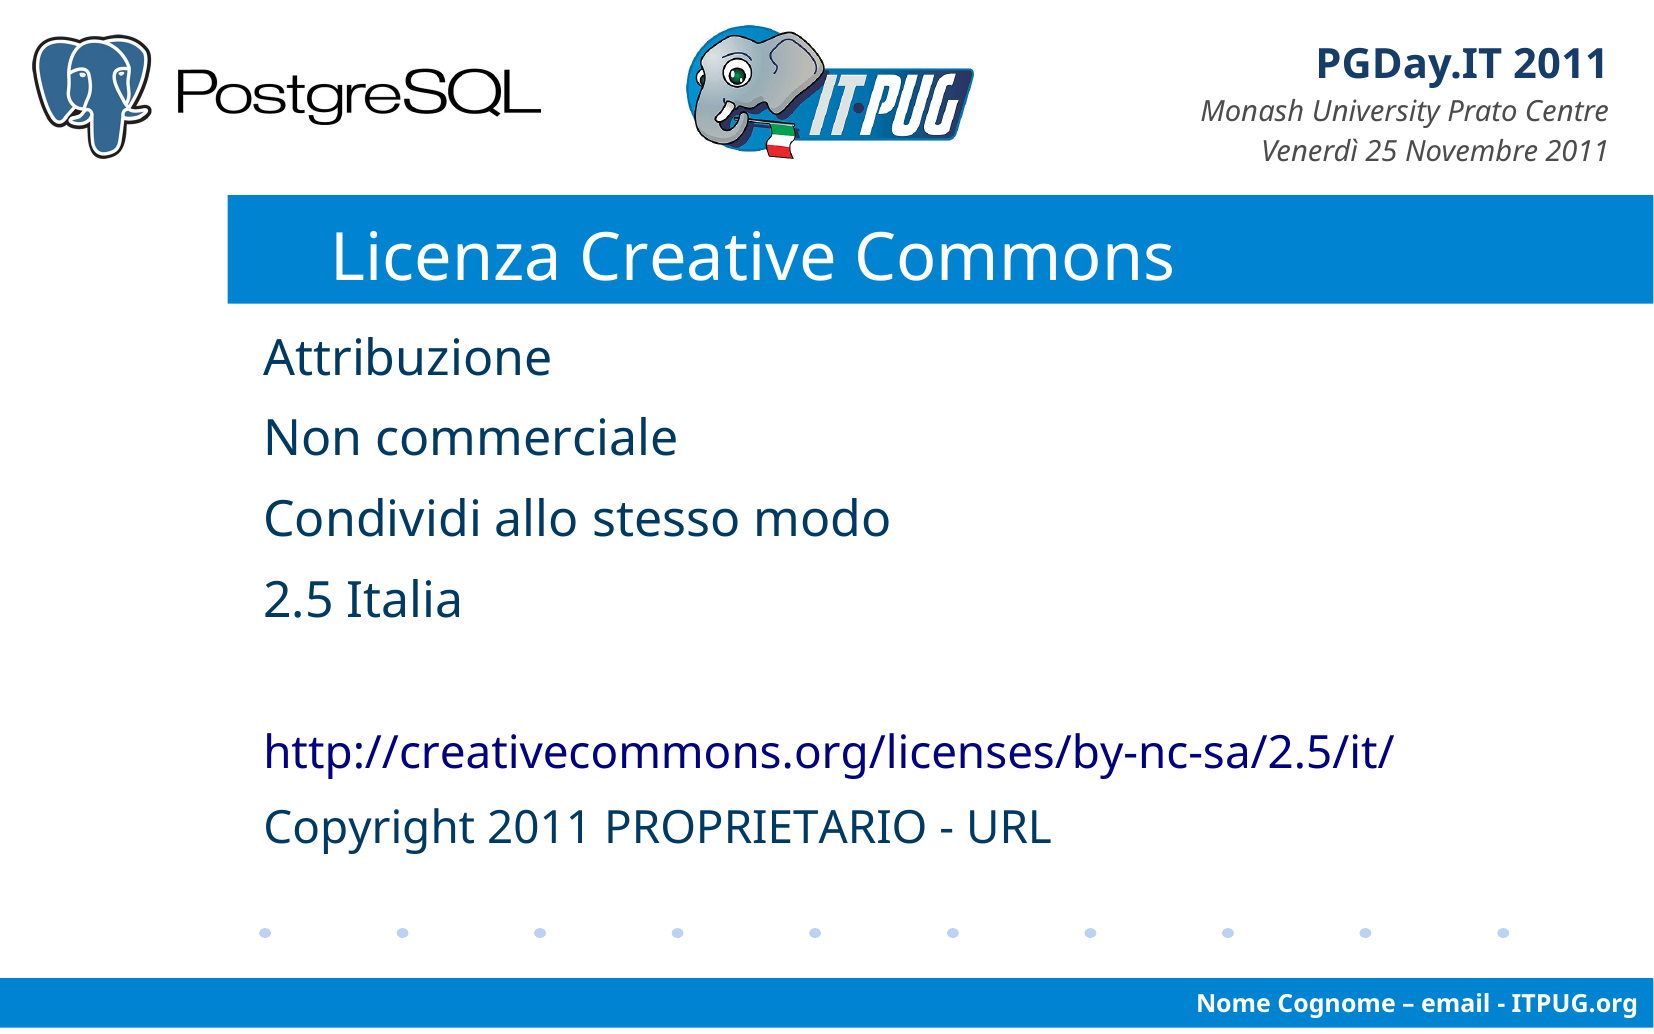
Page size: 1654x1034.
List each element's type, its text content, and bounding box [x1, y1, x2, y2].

title Licenza Creative Commons [330, 206, 1654, 304]
picture [32, 34, 541, 159]
picture [686, 25, 744, 83]
list Attribuzione Non commerciale Condividi allo stesso modo 2.5 Italia http://creativecommons.org/licenses/by-nc-sa/2.5/it/ Copyright 2011 PROPRIETARIO - URL [263, 321, 1626, 974]
picture [686, 25, 974, 159]
